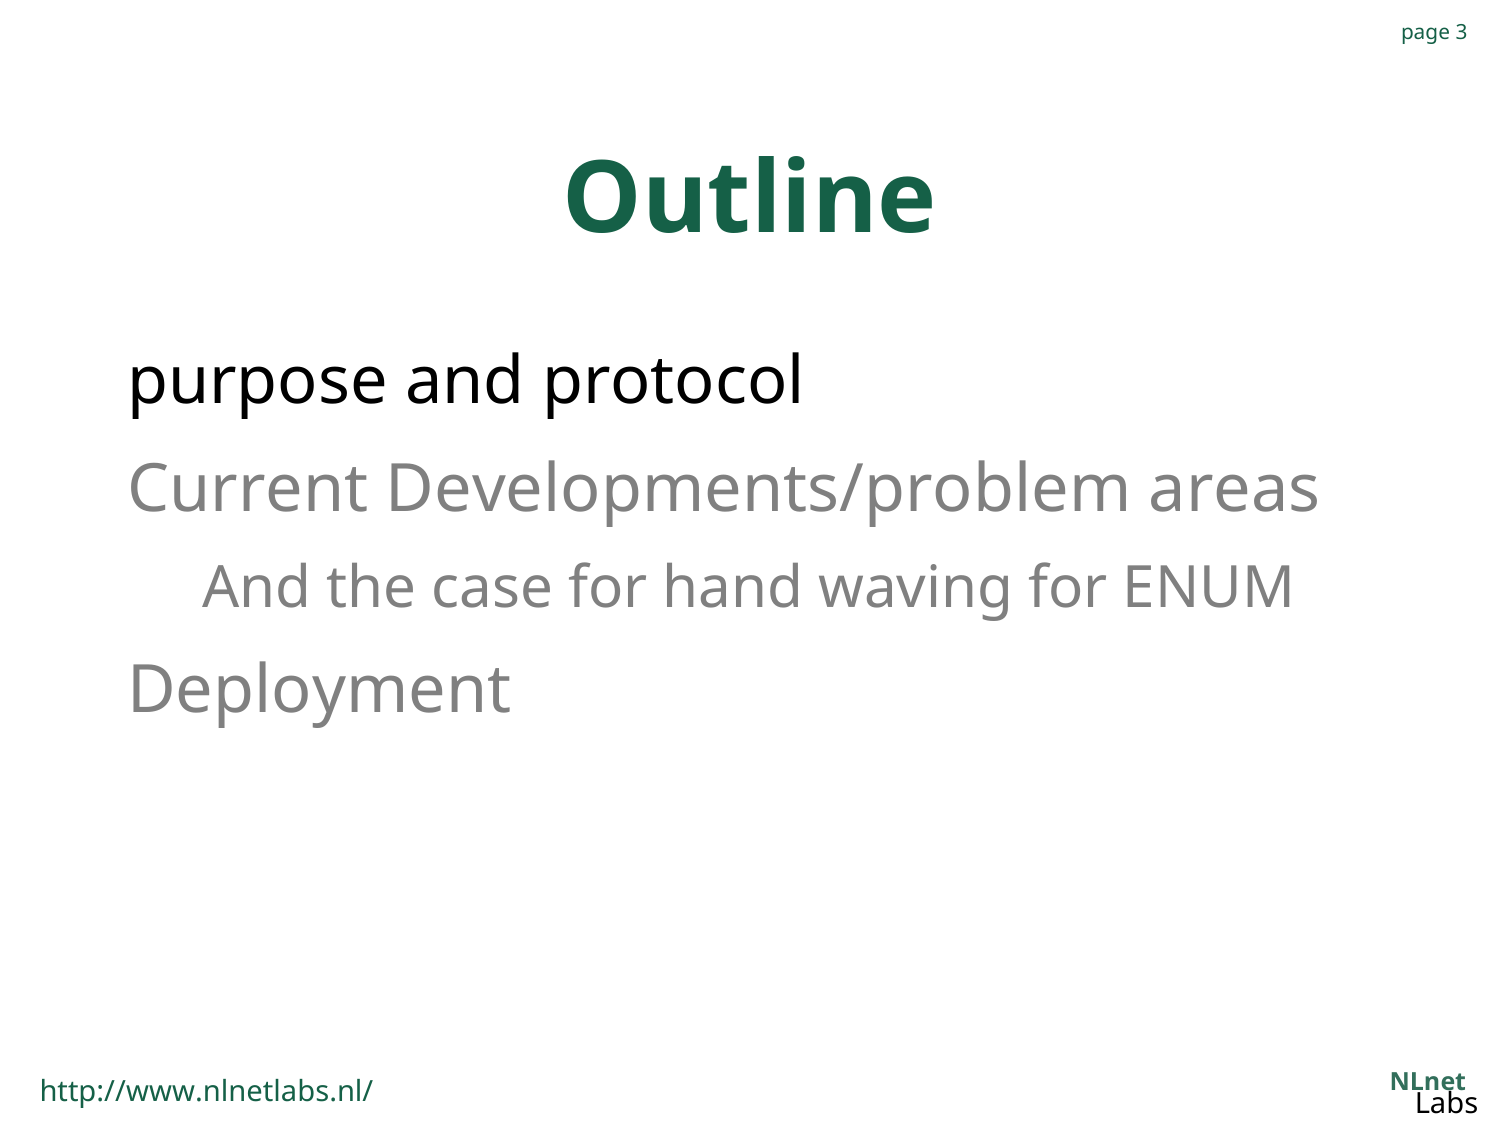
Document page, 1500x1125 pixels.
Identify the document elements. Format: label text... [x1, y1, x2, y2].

title Outline [112, 99, 1388, 288]
list purpose and protocol Current Developments/problem areas And the case for hand waving for ENUM Deployment [112, 324, 1388, 1001]
